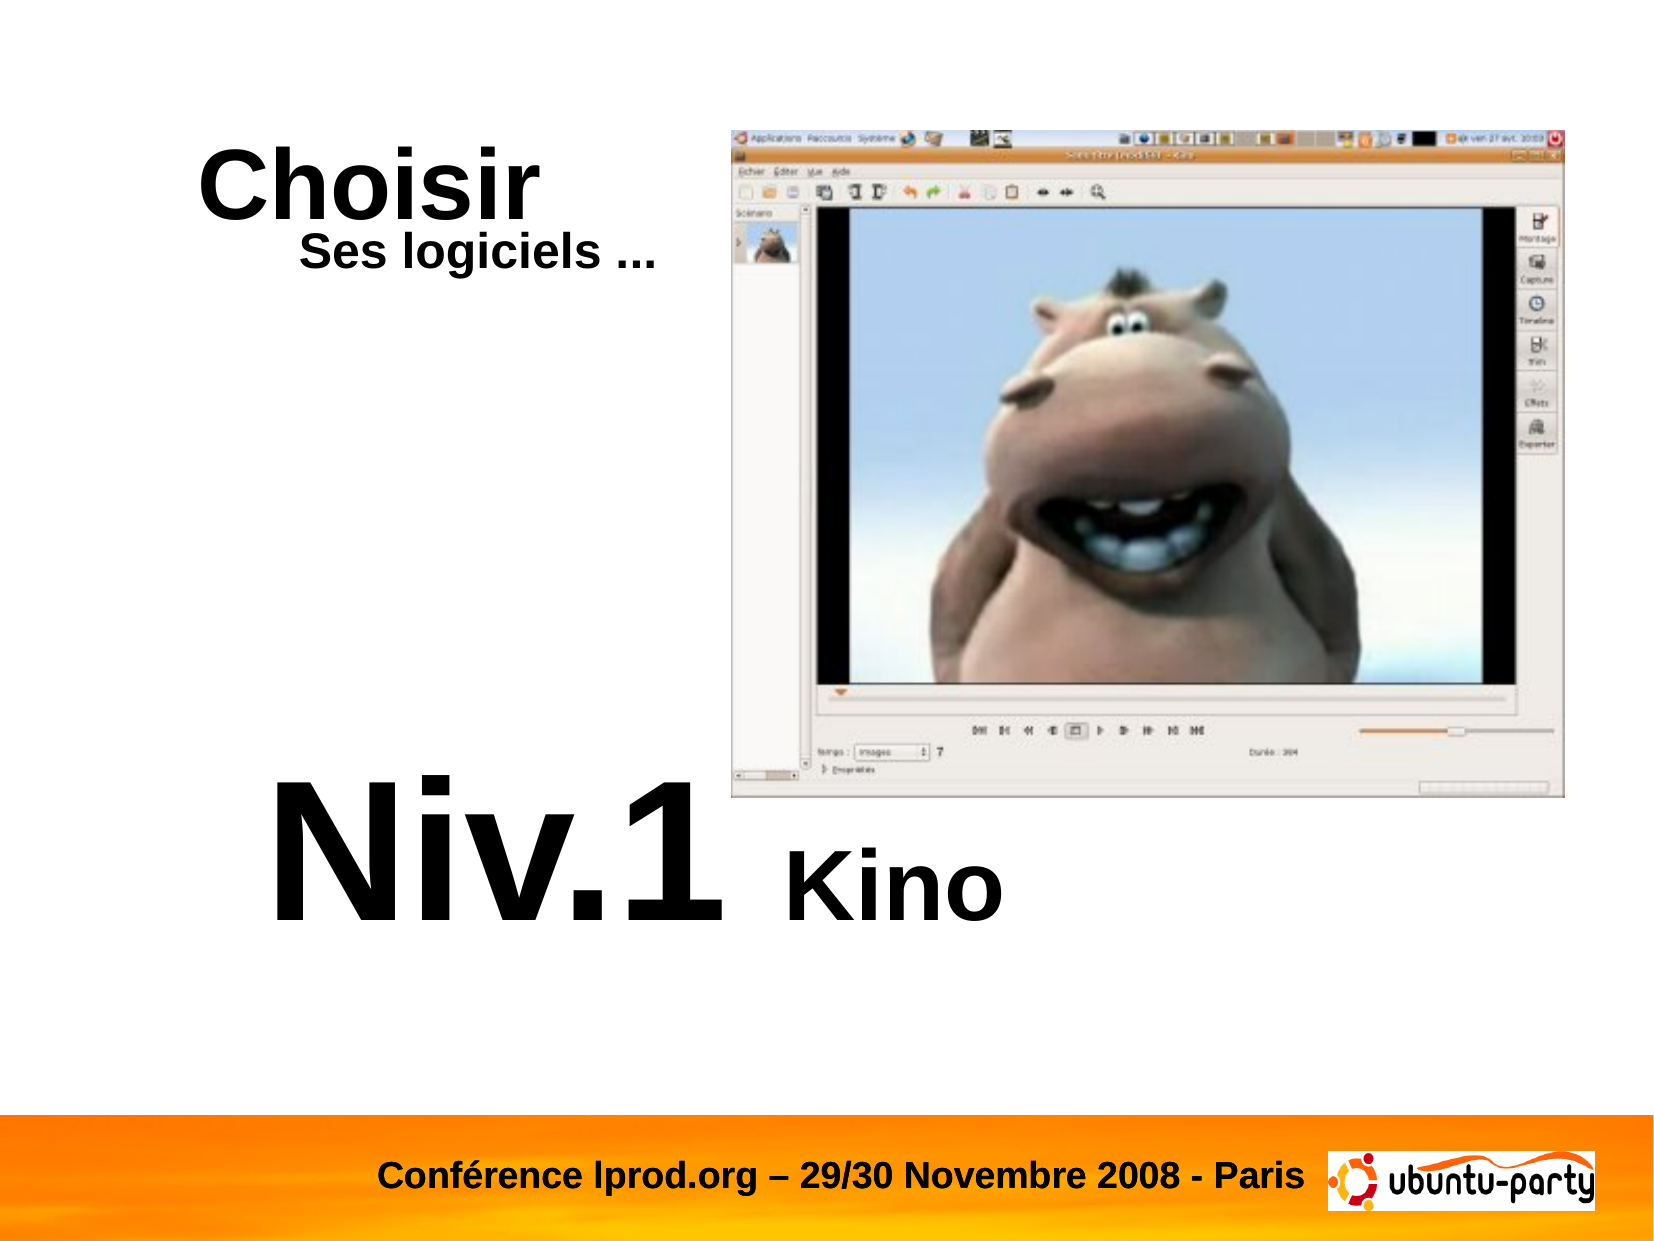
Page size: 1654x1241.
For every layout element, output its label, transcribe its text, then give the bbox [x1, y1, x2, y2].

text_box Choisir [59, 122, 680, 266]
picture [0, 1115, 1654, 1241]
text_box Ses logiciels ... [177, 215, 780, 296]
text_box Conférence lprod.org – 29/30 Novembre 2008 - Paris [295, 1147, 1388, 1211]
text_box Niv.1 Kino [88, 731, 1182, 1004]
picture [731, 130, 1565, 798]
